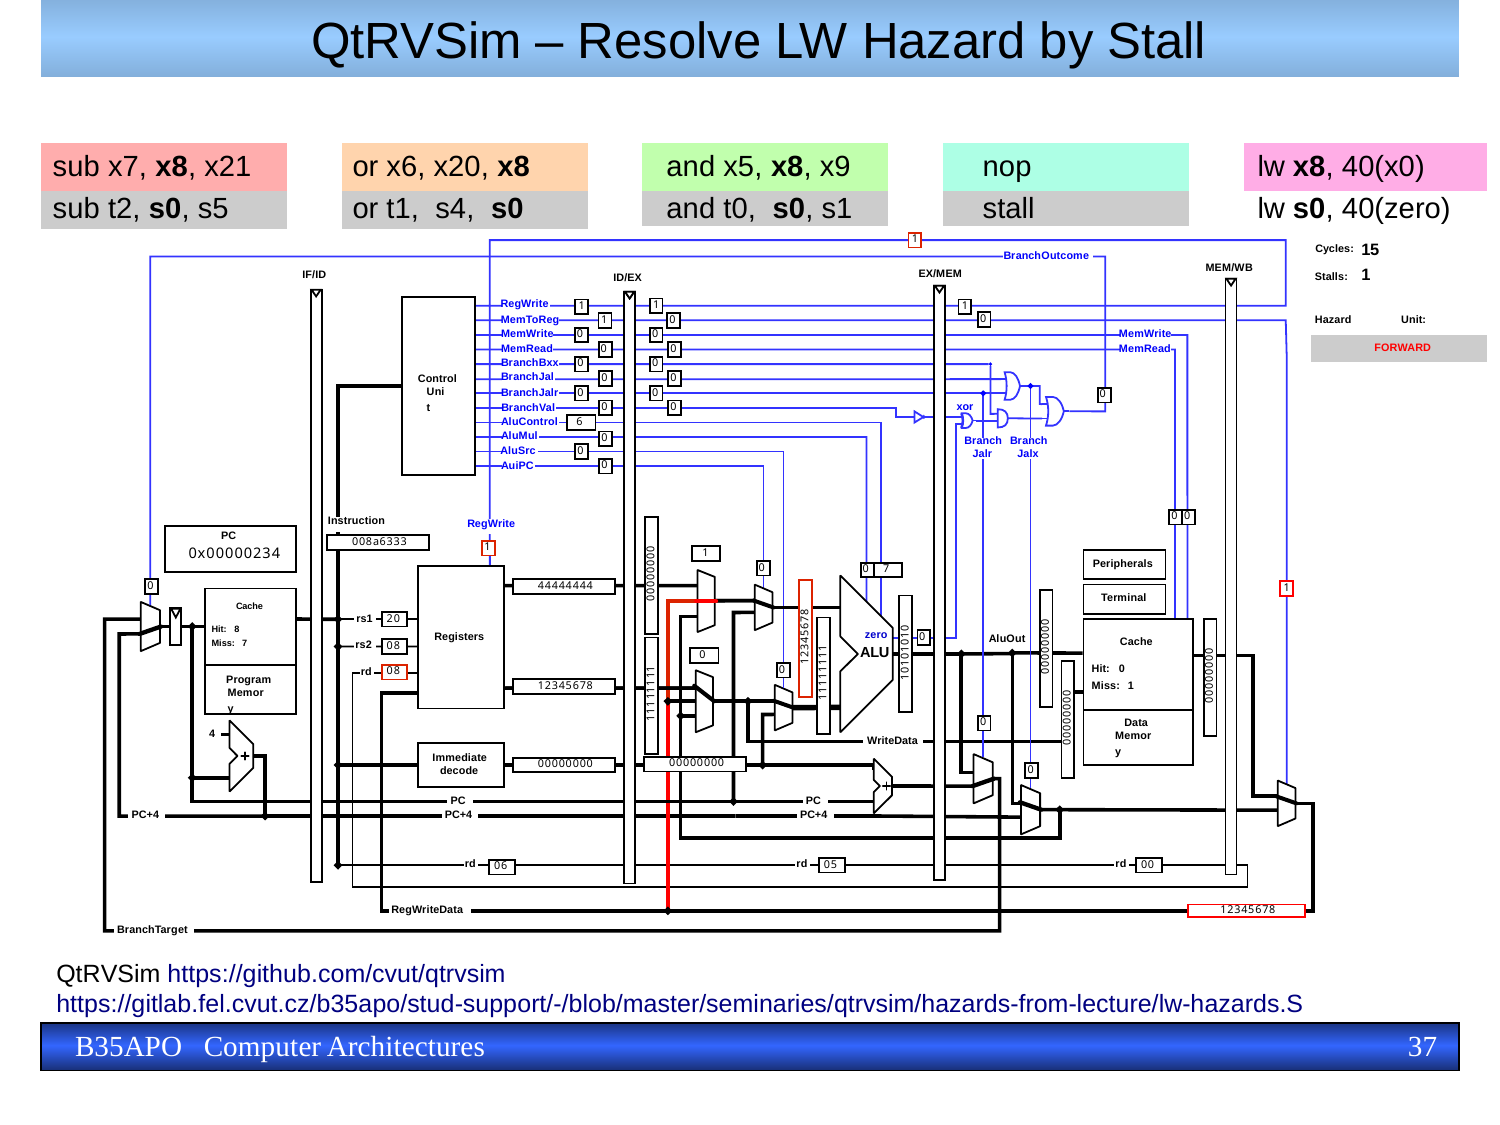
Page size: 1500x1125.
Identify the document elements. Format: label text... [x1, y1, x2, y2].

title QtRVSim – Resolve LW Hazard by Stall [41, 0, 1459, 77]
chart [30, 78, 1487, 969]
text_box QtRVSim https://github.com/cvut/qtrvsim https://gitlab.fel.cvut.cz/b35apo/stud-support/-/blob/master/seminaries/qtrvsim/hazards-from-lecture/lw-hazards.S [41, 950, 1463, 1026]
